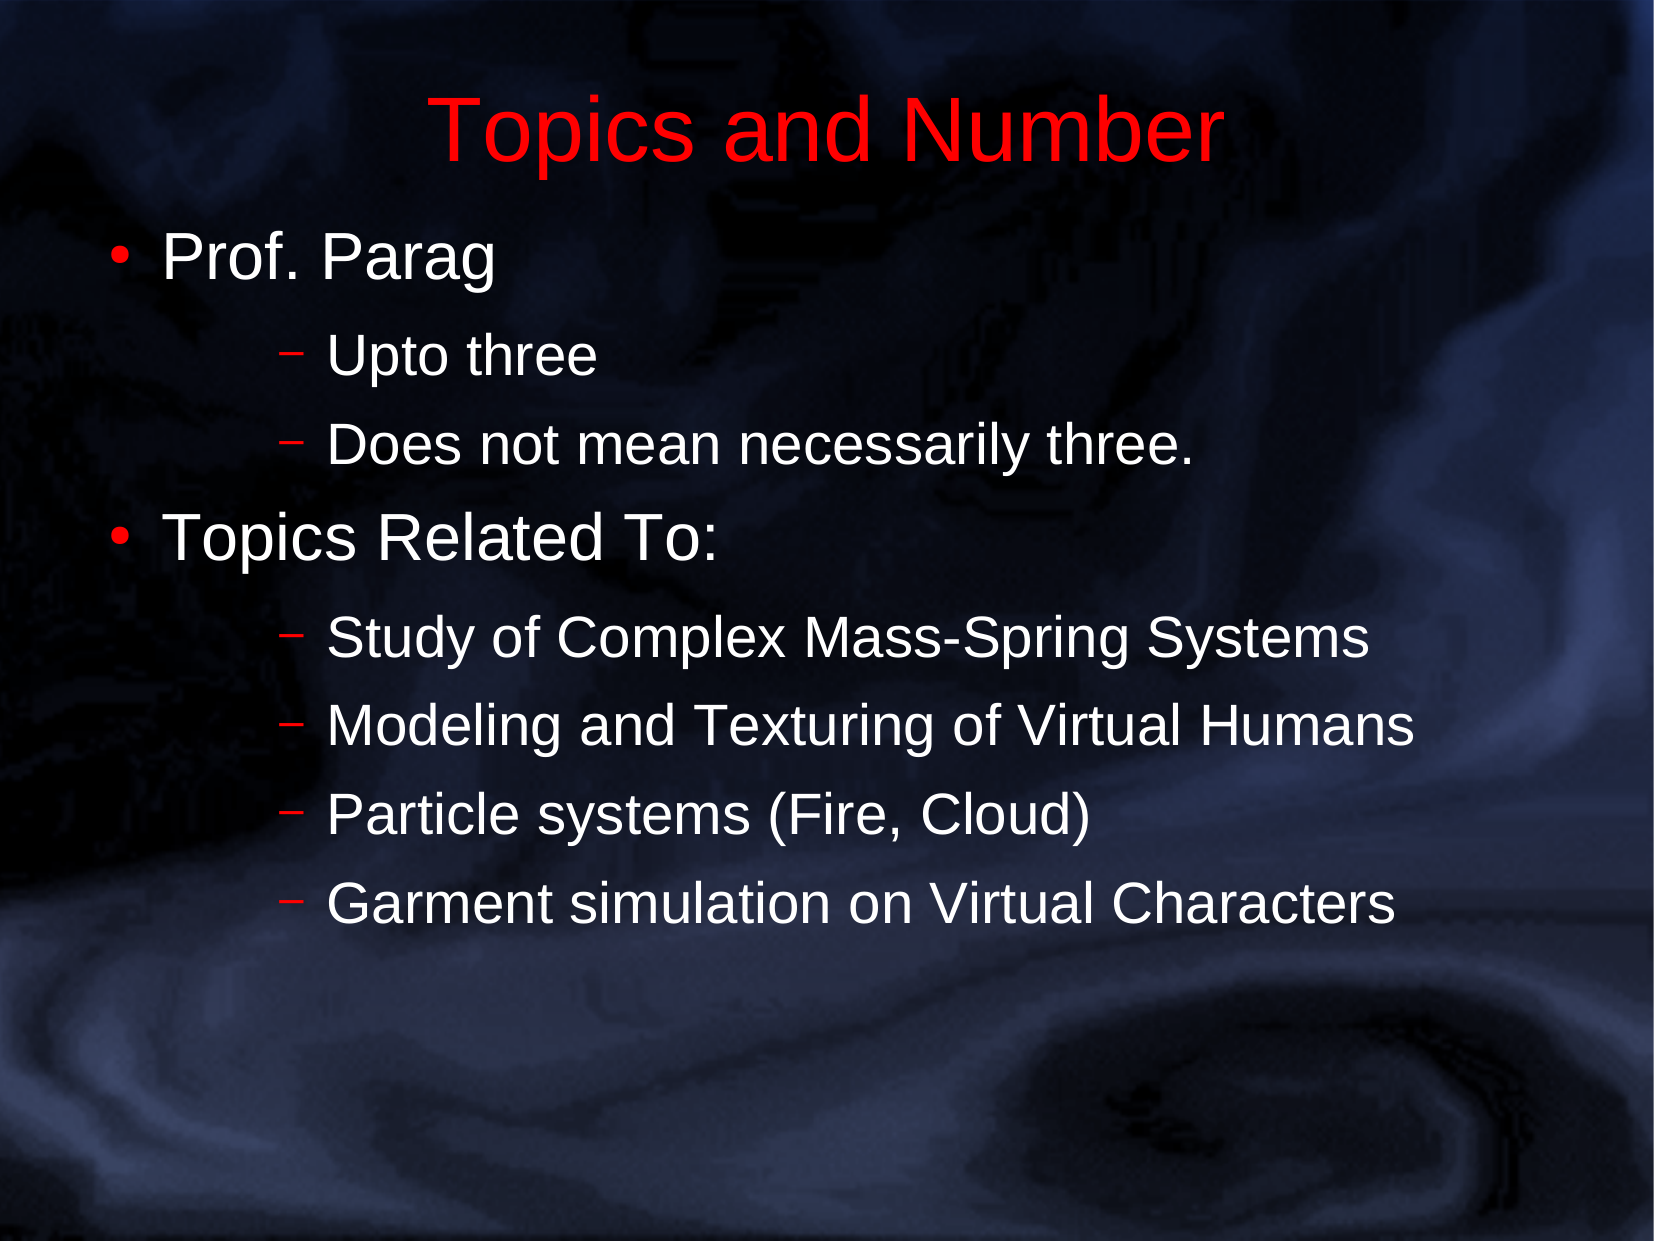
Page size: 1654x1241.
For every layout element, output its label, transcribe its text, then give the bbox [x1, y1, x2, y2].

list Prof. Parag Upto three Does not mean necessarily three. Topics Related To: Study of Complex Mass-Spring Systems Modeling and Texturing of Virtual Humans Particle systems (Fire, Cloud) Garment simulation on Virtual Characters [90, 218, 1579, 1025]
picture [0, 0, 1654, 1241]
title Topics and Number [82, 33, 1571, 226]
